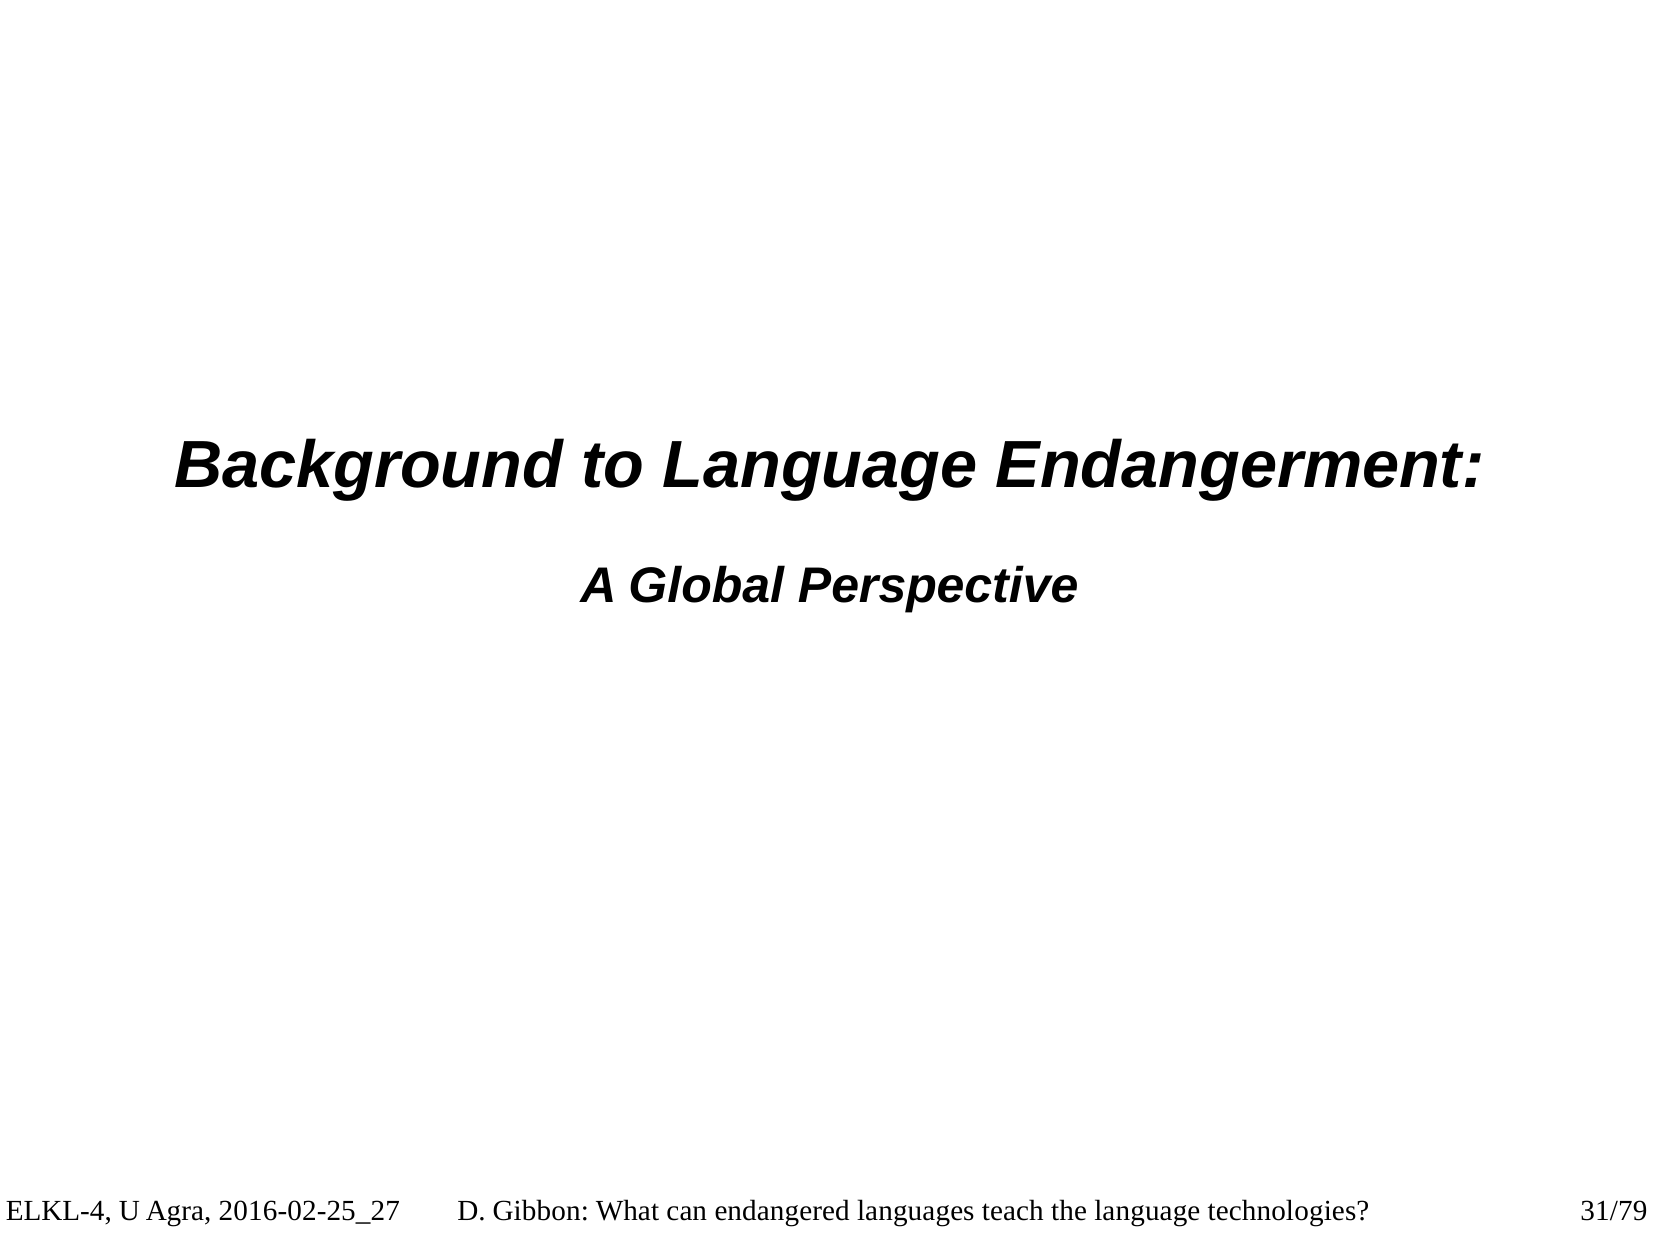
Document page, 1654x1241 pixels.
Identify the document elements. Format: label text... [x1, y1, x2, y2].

title Background to Language Endangerment: A Global Perspective [5, 426, 1654, 614]
